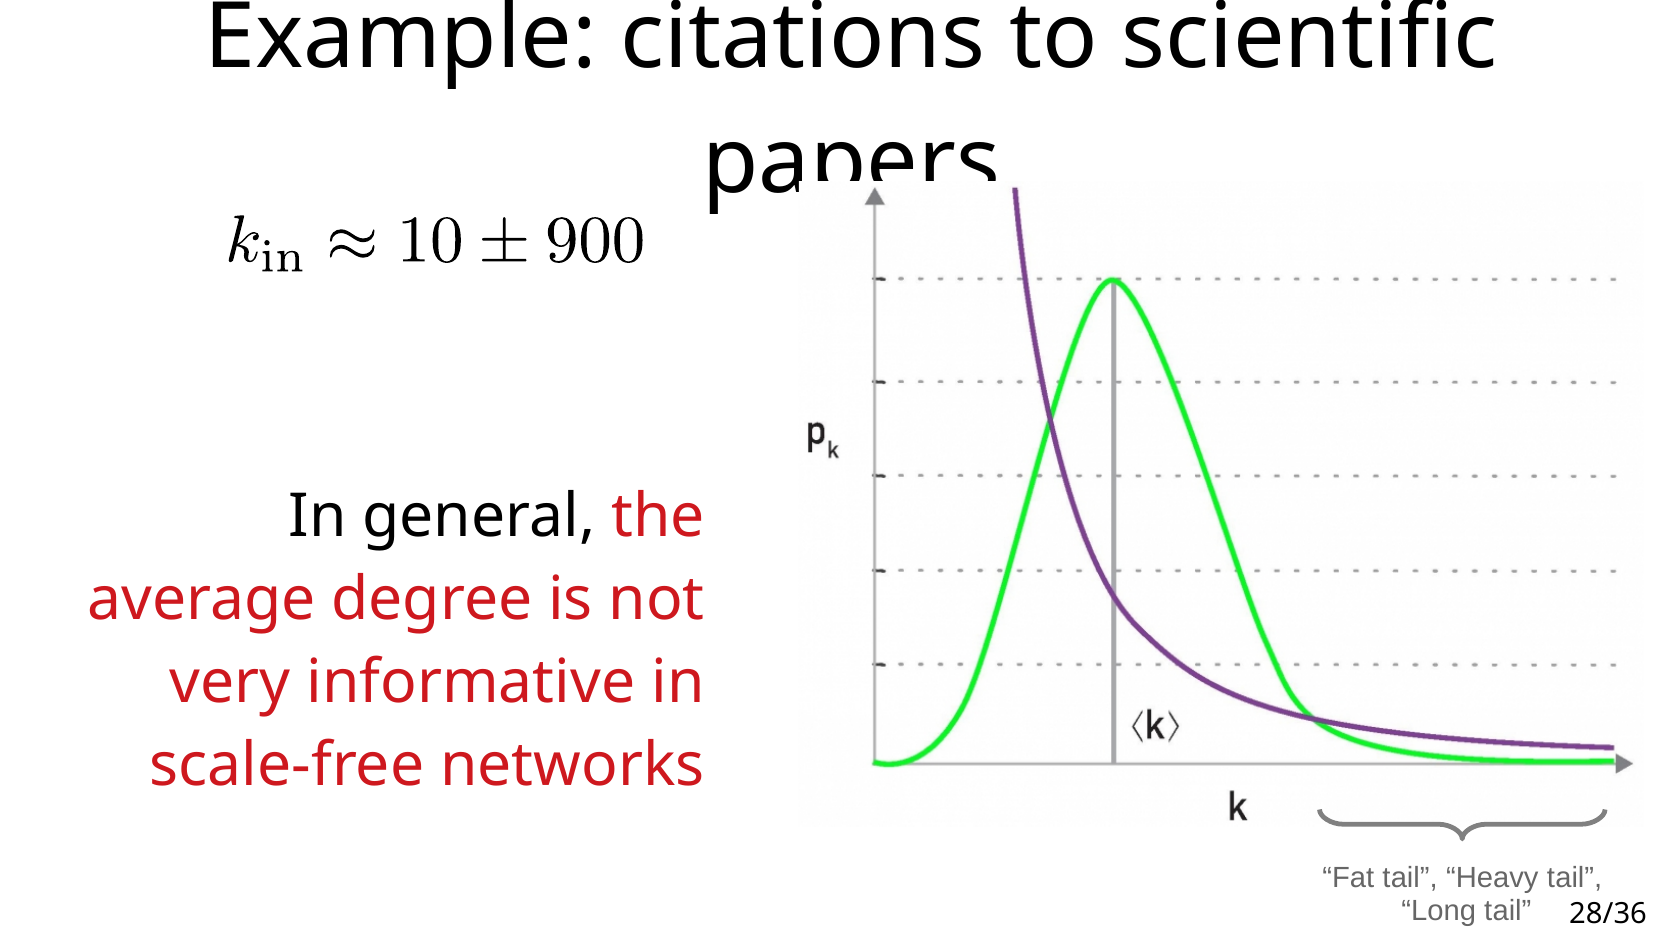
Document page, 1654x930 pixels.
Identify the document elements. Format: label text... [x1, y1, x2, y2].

list In general, the average degree is not very informative in scale-free networks [82, 471, 706, 886]
picture [222, 212, 648, 274]
picture [798, 181, 1644, 827]
text_box “Fat tail”, “Heavy tail”, “Long tail” [1305, 853, 1621, 930]
title Example: citations to scientific papers [82, 0, 1621, 190]
